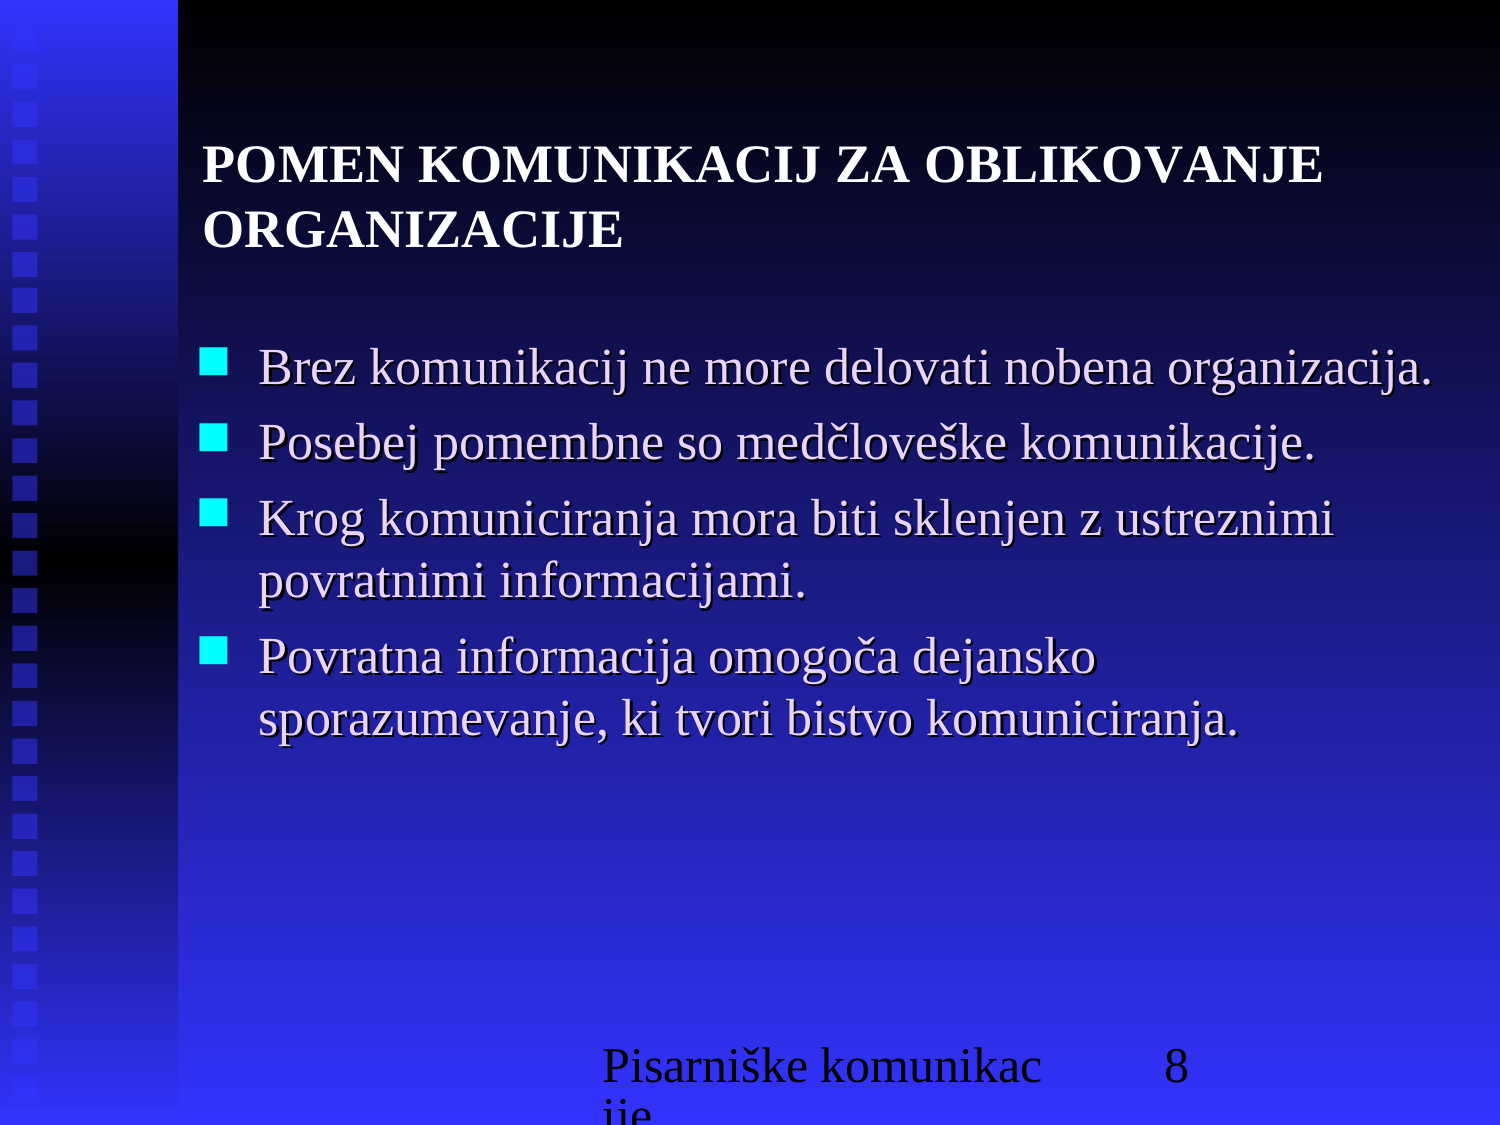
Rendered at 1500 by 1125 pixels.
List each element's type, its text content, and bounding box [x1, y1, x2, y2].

title POMEN KOMUNIKACIJ ZA OBLIKOVANJE ORGANIZACIJE [187, 99, 1463, 288]
list Brez komunikacij ne more delovati nobena organizacija. Posebej pomembne so medčloveške komunikacije. Krog komuniciranja mora biti sklenjen z ustreznimi povratnimi informacijami. Povratna informacija omogoča dejansko sporazumevanje, ki tvori bistvo komuniciranja. [187, 324, 1463, 1001]
